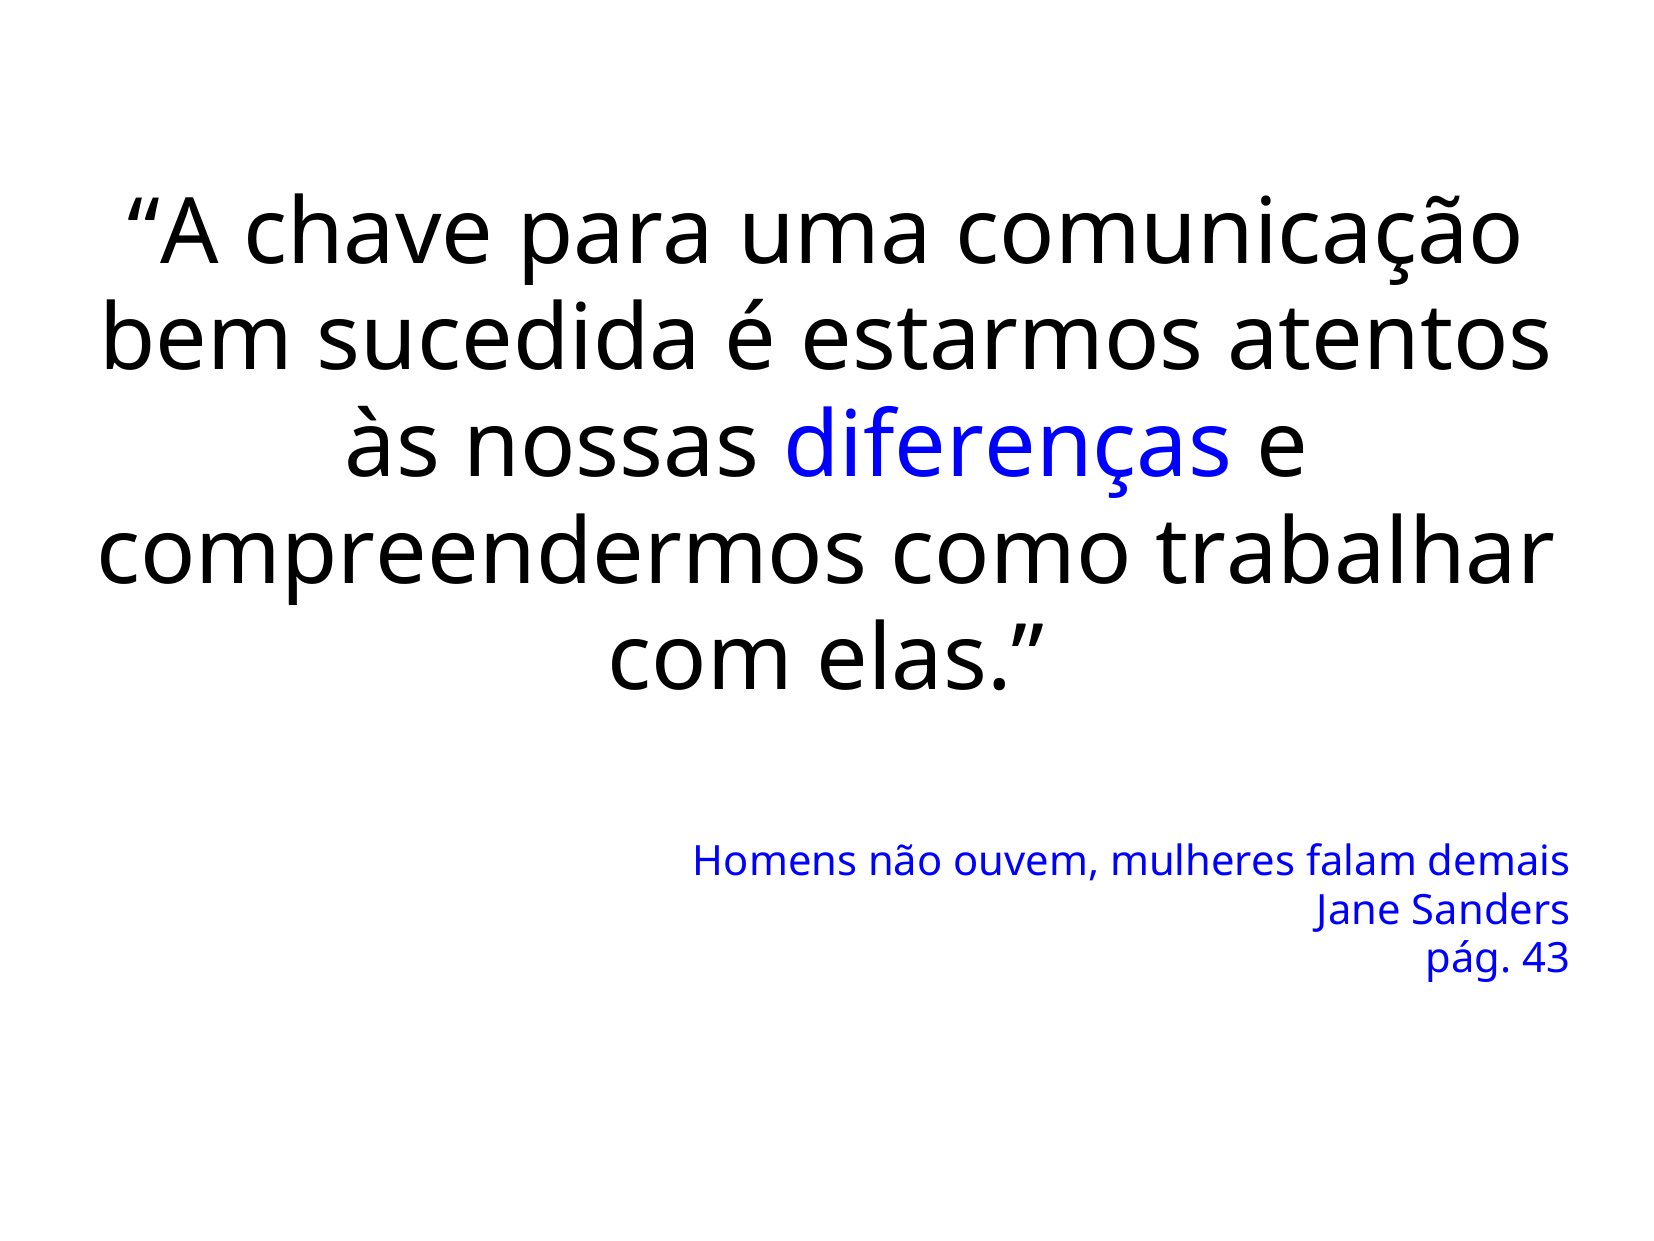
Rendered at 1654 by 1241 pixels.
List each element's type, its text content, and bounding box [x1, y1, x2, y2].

text_box “A chave para uma comunicação bem sucedida é estarmos atentos às nossas diferenças e compreendermos como trabalhar com elas.” Homens não ouvem, mulheres falam demais Jane Sanders pág. 43 [82, 56, 1571, 1102]
